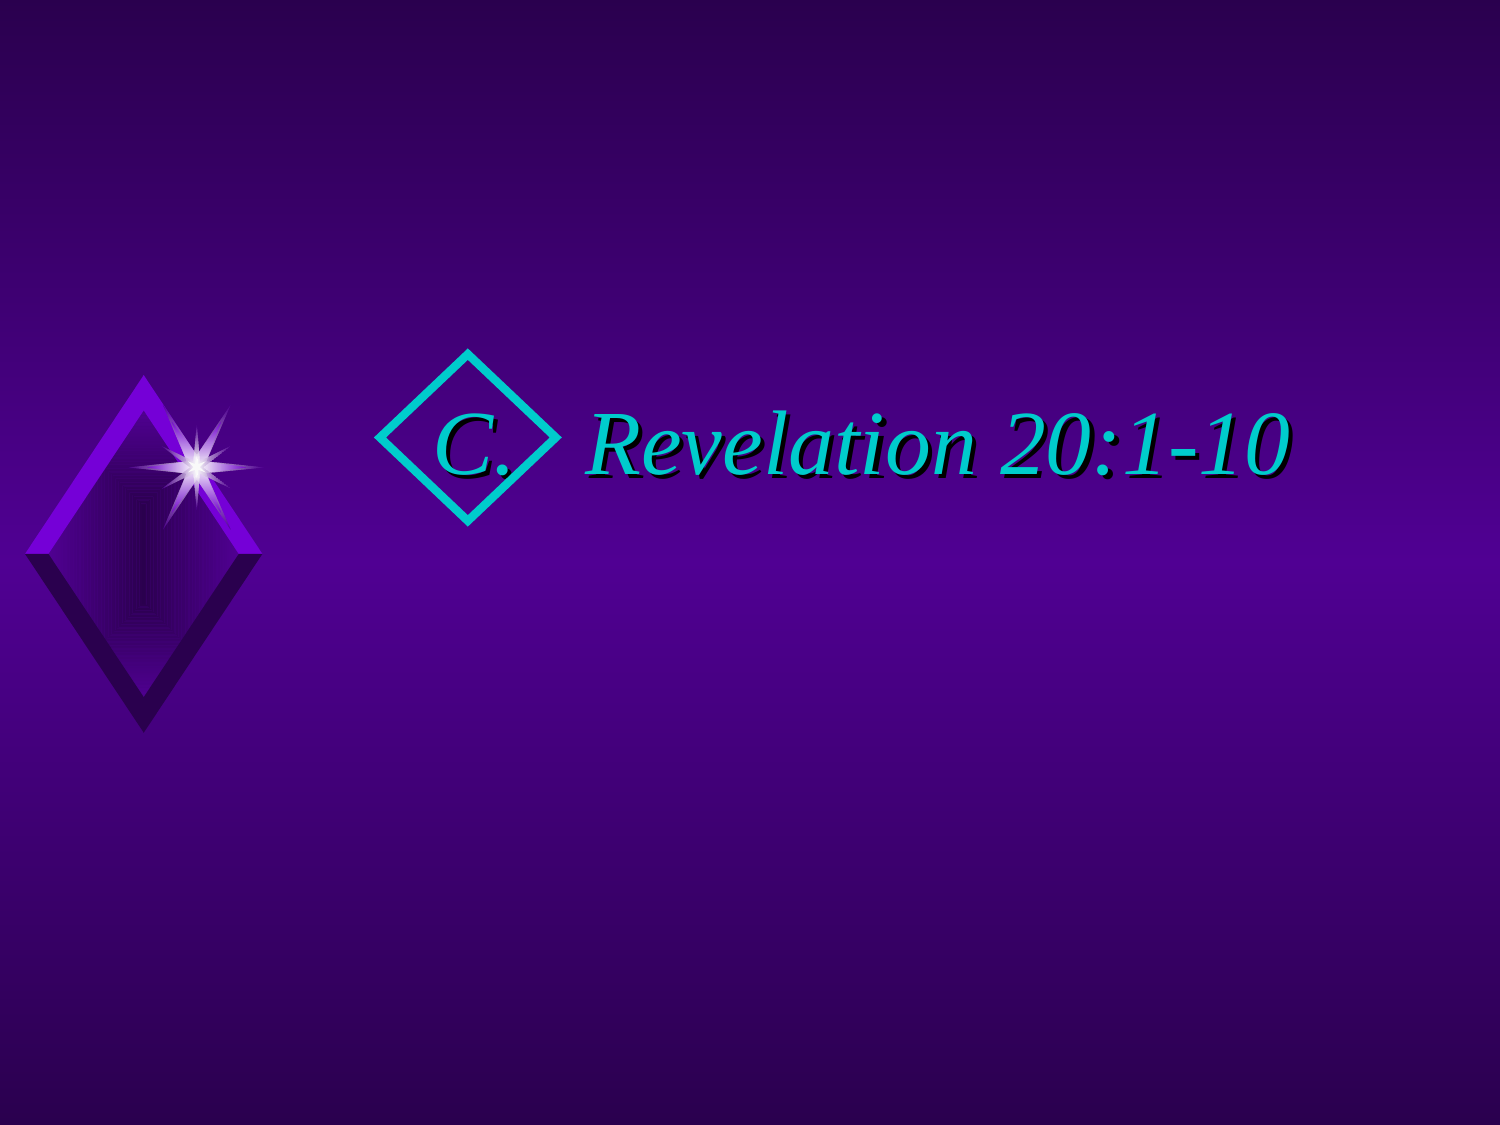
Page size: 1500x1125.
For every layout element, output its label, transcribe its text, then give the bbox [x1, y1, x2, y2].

title C. Revelation 20:1-10 [224, 349, 1500, 538]
title C. Revelation 20:1-10 [387, 361, 549, 514]
